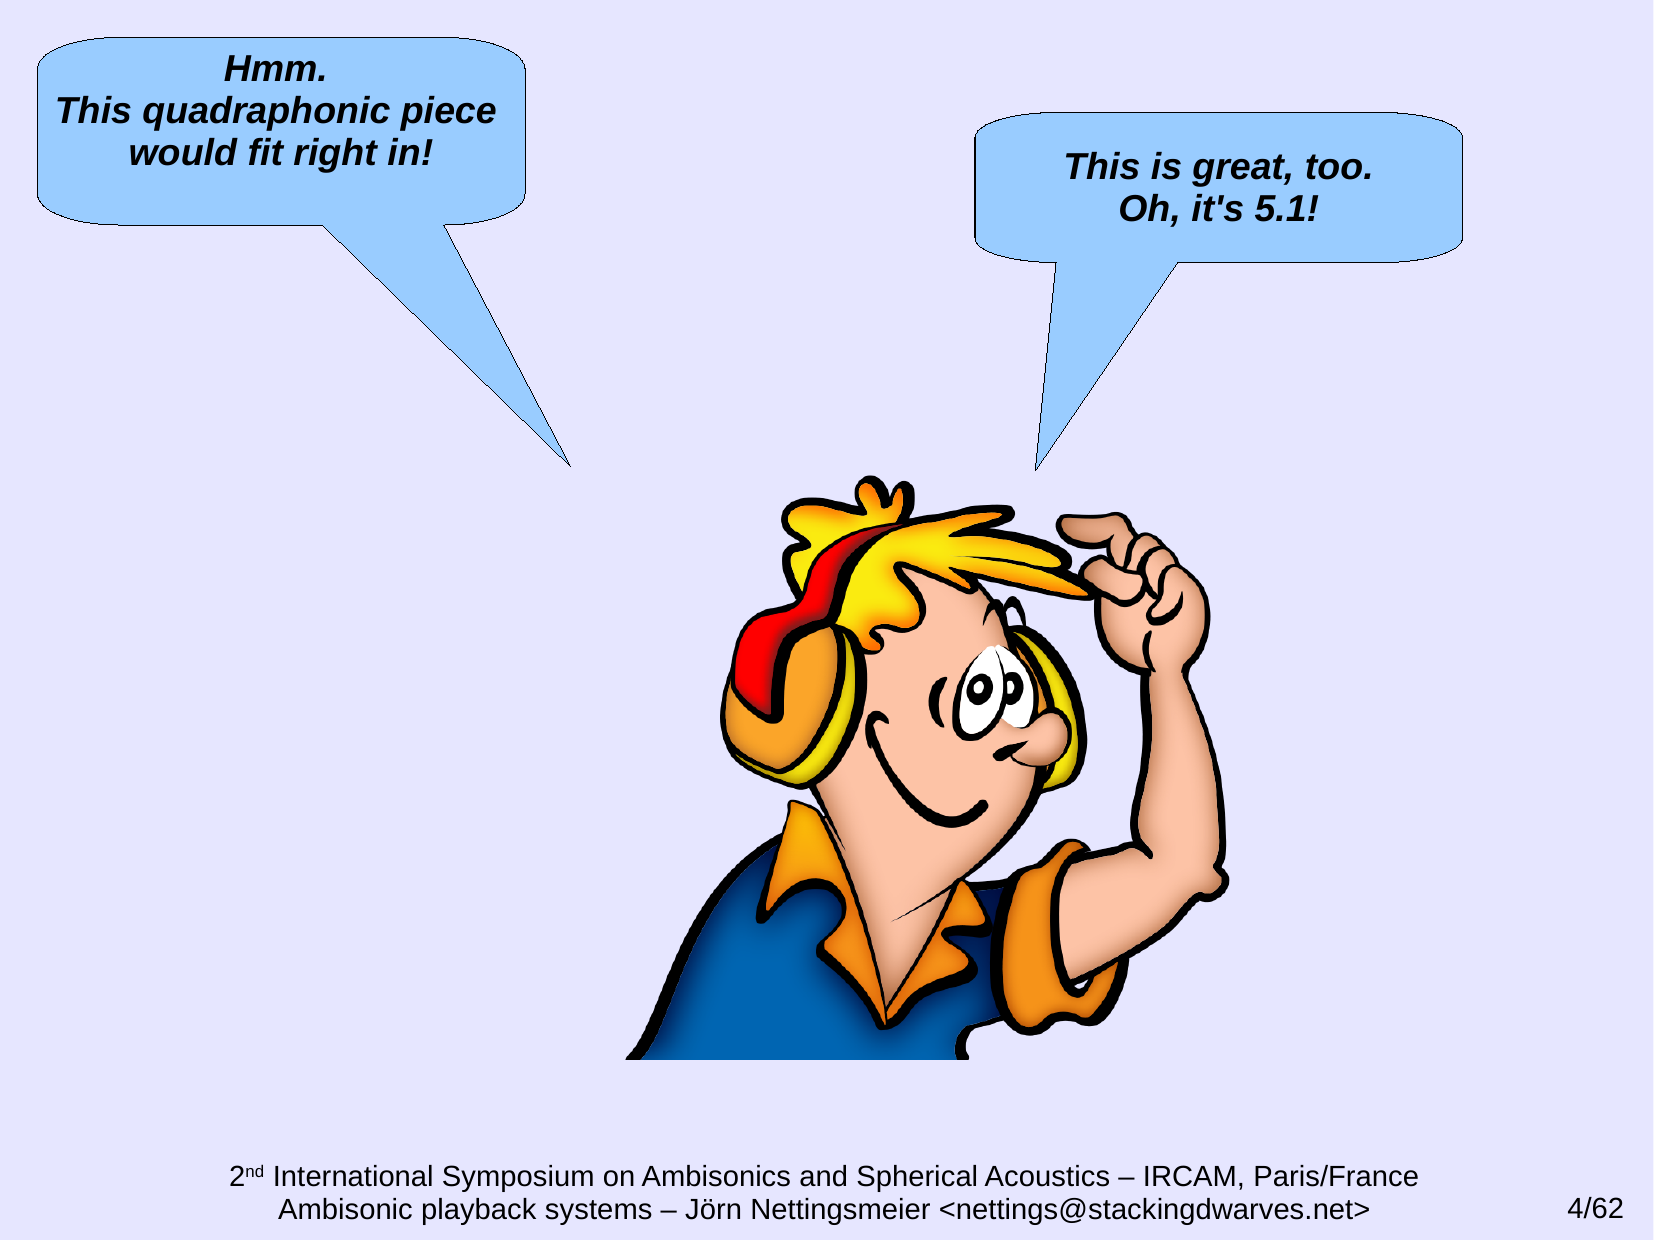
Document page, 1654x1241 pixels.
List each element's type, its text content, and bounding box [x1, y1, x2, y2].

text_box This is great, too. Oh, it's 5.1! [975, 112, 1463, 471]
text_box Hmm. This quadraphonic piece would fit right in! [37, 37, 571, 467]
picture [603, 412, 1251, 1060]
